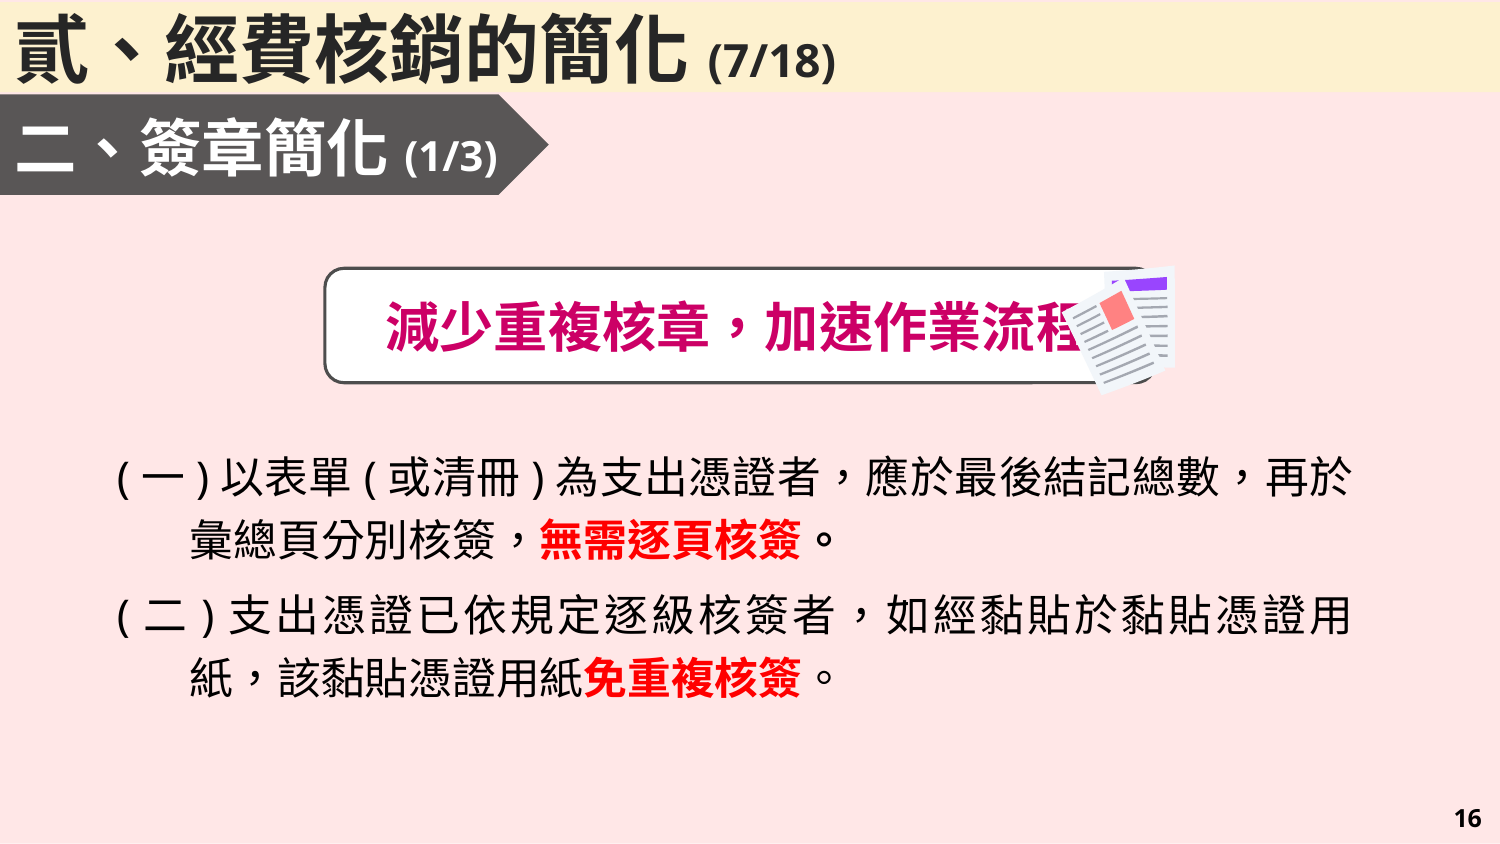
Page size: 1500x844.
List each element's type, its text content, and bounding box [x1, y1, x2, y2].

list (一)以表單(或清冊)為支出憑證者，應於最後結記總數，再於彙總頁分別核簽，無需逐頁核簽。 (二)支出憑證已依規定逐級核簽者，如經黏貼於黏貼憑證用紙，該黏貼憑證用紙免重複核簽。 [101, 431, 1369, 772]
text_box 減少重複核章，加速作業流程 [324, 268, 1140, 383]
slide_number <編號> [1137, 671, 1498, 844]
text_box [0, 93, 1500, 844]
text_box 二、簽章簡化(1/3) [0, 97, 529, 195]
text_box 貳、經費核銷的簡化(7/18) [0, 2, 1500, 93]
